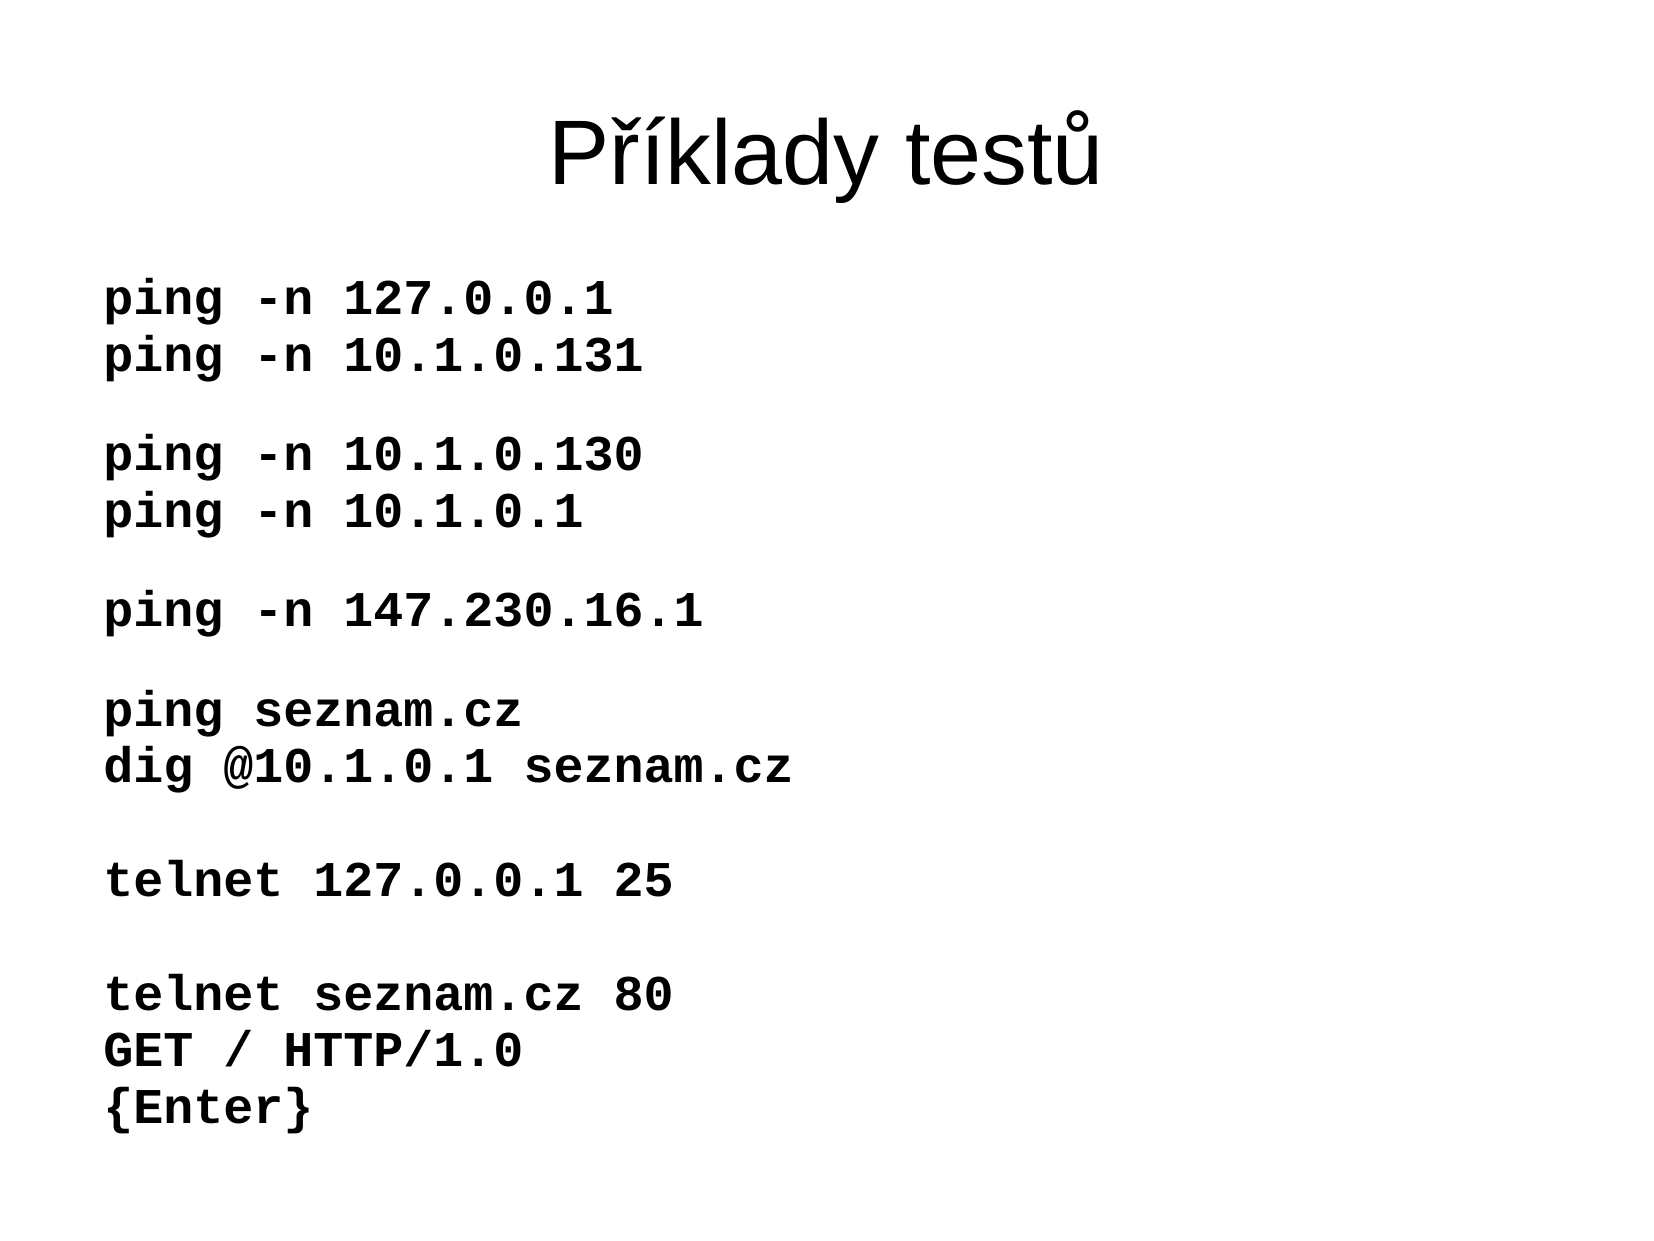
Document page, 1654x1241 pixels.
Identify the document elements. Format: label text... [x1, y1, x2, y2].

text_box ping -n 127.0.0.1 ping -n 10.1.0.131 ping -n 10.1.0.130 ping -n 10.1.0.1 ping -n 147.230.16.1 ping seznam.cz dig @10.1.0.1 seznam.cz telnet 127.0.0.1 25 telnet seznam.cz 80 GET / HTTP/1.0 {Enter} [88, 265, 1565, 1146]
title Příklady testů [82, 49, 1571, 257]
